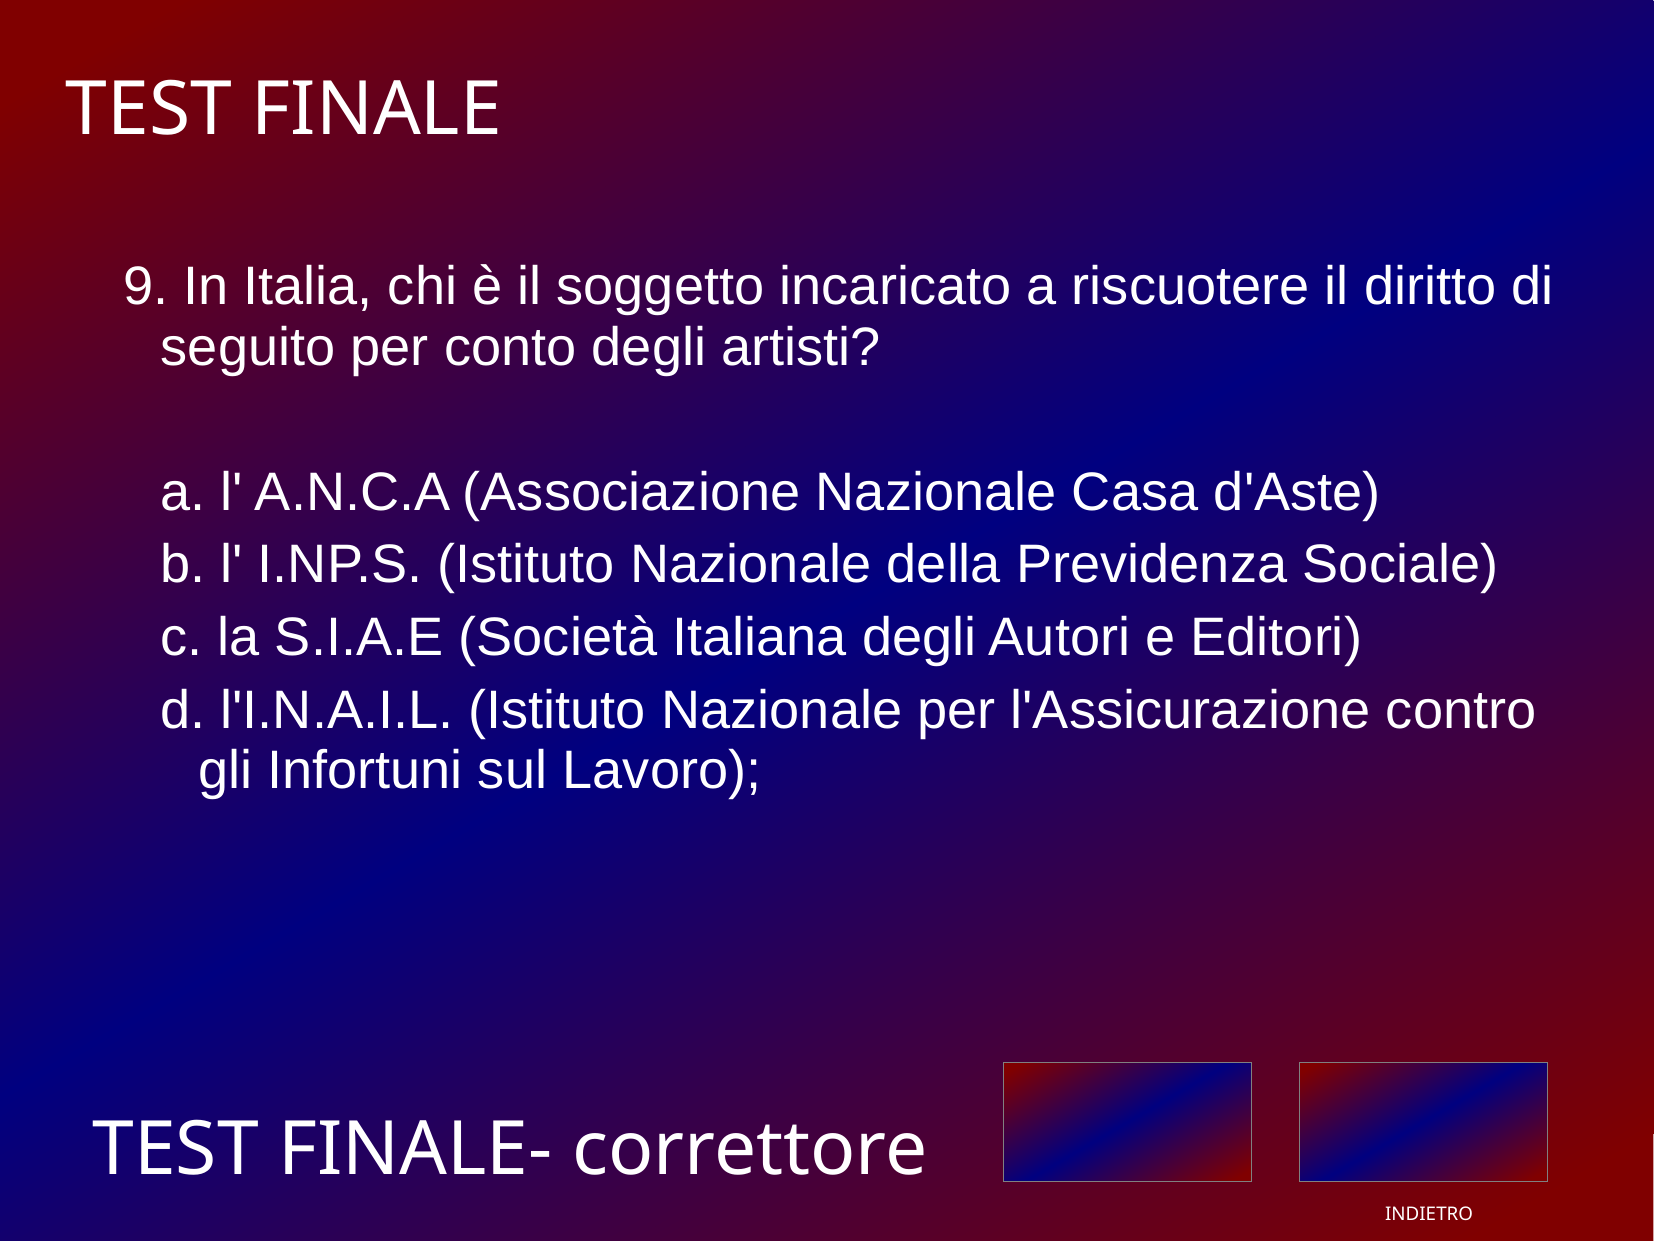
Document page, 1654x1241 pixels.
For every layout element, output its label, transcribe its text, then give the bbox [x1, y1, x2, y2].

text_box [1299, 1062, 1548, 1182]
text_box TEST FINALE [24, 47, 544, 184]
text_box 9. In Italia, chi è il soggetto incaricato a riscuotere il diritto di seguito per conto degli artisti? a. l' A.N.C.A (Associazione Nazionale Casa d'Aste) b. l' I.NP.S. (Istituto Nazionale della Previdenza Sociale) c. la S.I.A.E (Società Italiana degli Autori e Editori) d. l'I.N.A.I.L. (Istituto Nazionale per l'Assicurazione contro gli Infortuni sul Lavoro); [70, 248, 1607, 808]
text_box [1003, 1062, 1252, 1182]
text_box TEST FINALE- correttore [35, 1086, 986, 1223]
text_box INDIETRO [1370, 1192, 1489, 1233]
